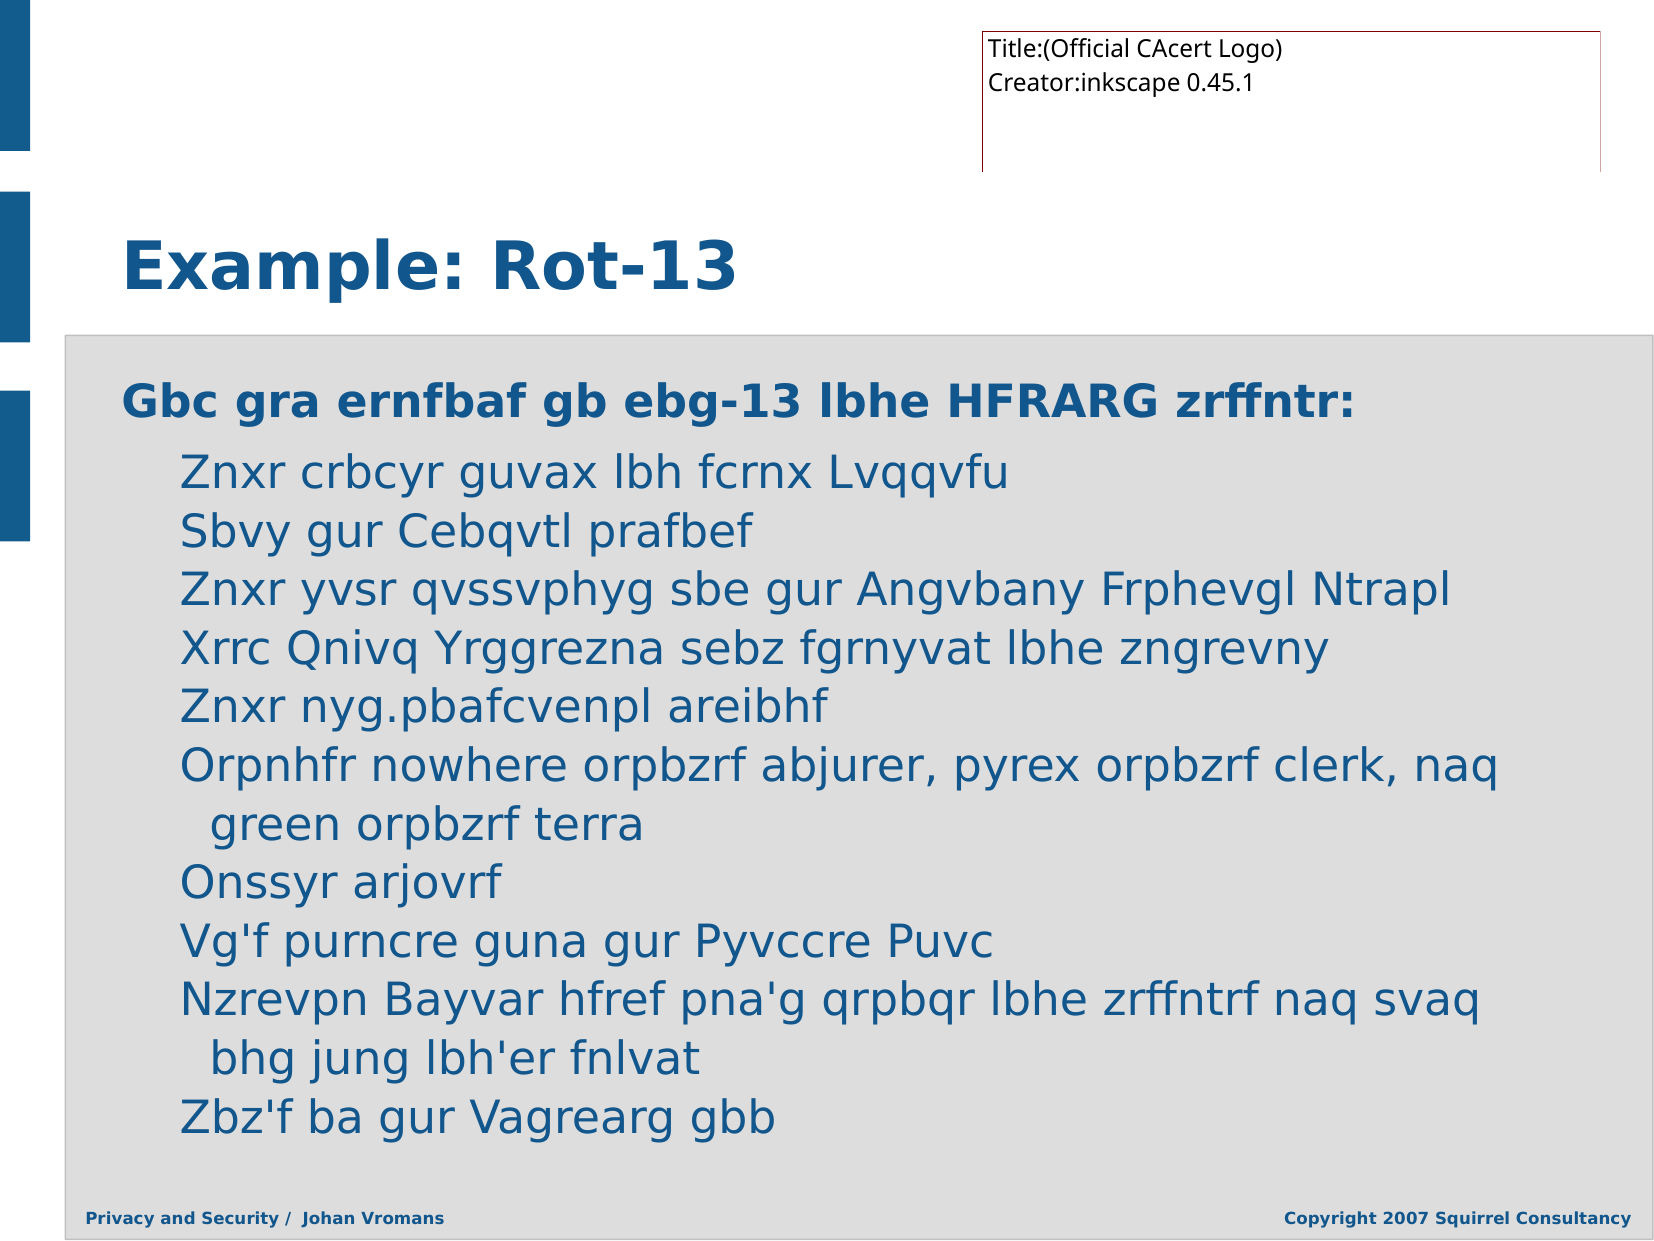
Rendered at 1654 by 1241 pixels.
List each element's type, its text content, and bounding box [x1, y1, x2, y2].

list Gbc gra ernfbaf gb ebg-13 lbhe HFRARG zrffntr: Znxr crbcyr guvax lbh fcrnx Lvqqvfu Sbvy gur Cebqvtl prafbef Znxr yvsr qvssvphyg sbe gur Angvbany Frphevgl Ntrapl Xrrc Qnivq Yrggrezna sebz fgrnyvat lbhe zngrevny Znxr nyg.pbafcvenpl areibhf Orpnhfr nowhere orpbzrf abjurer, pyrex orpbzrf clerk, naq green orpbzrf terra Onssyr arjovrf Vg'f purncre guna gur Pyvccre Puvc Nzrevpn Bayvar hfref pna'g qrpbqr lbhe zrffntrf naq svaq bhg jung lbh'er fnlvat Zbz'f ba gur Vagrearg gbb [121, 383, 1534, 1155]
title Example: Rot-13 [121, 206, 1533, 326]
